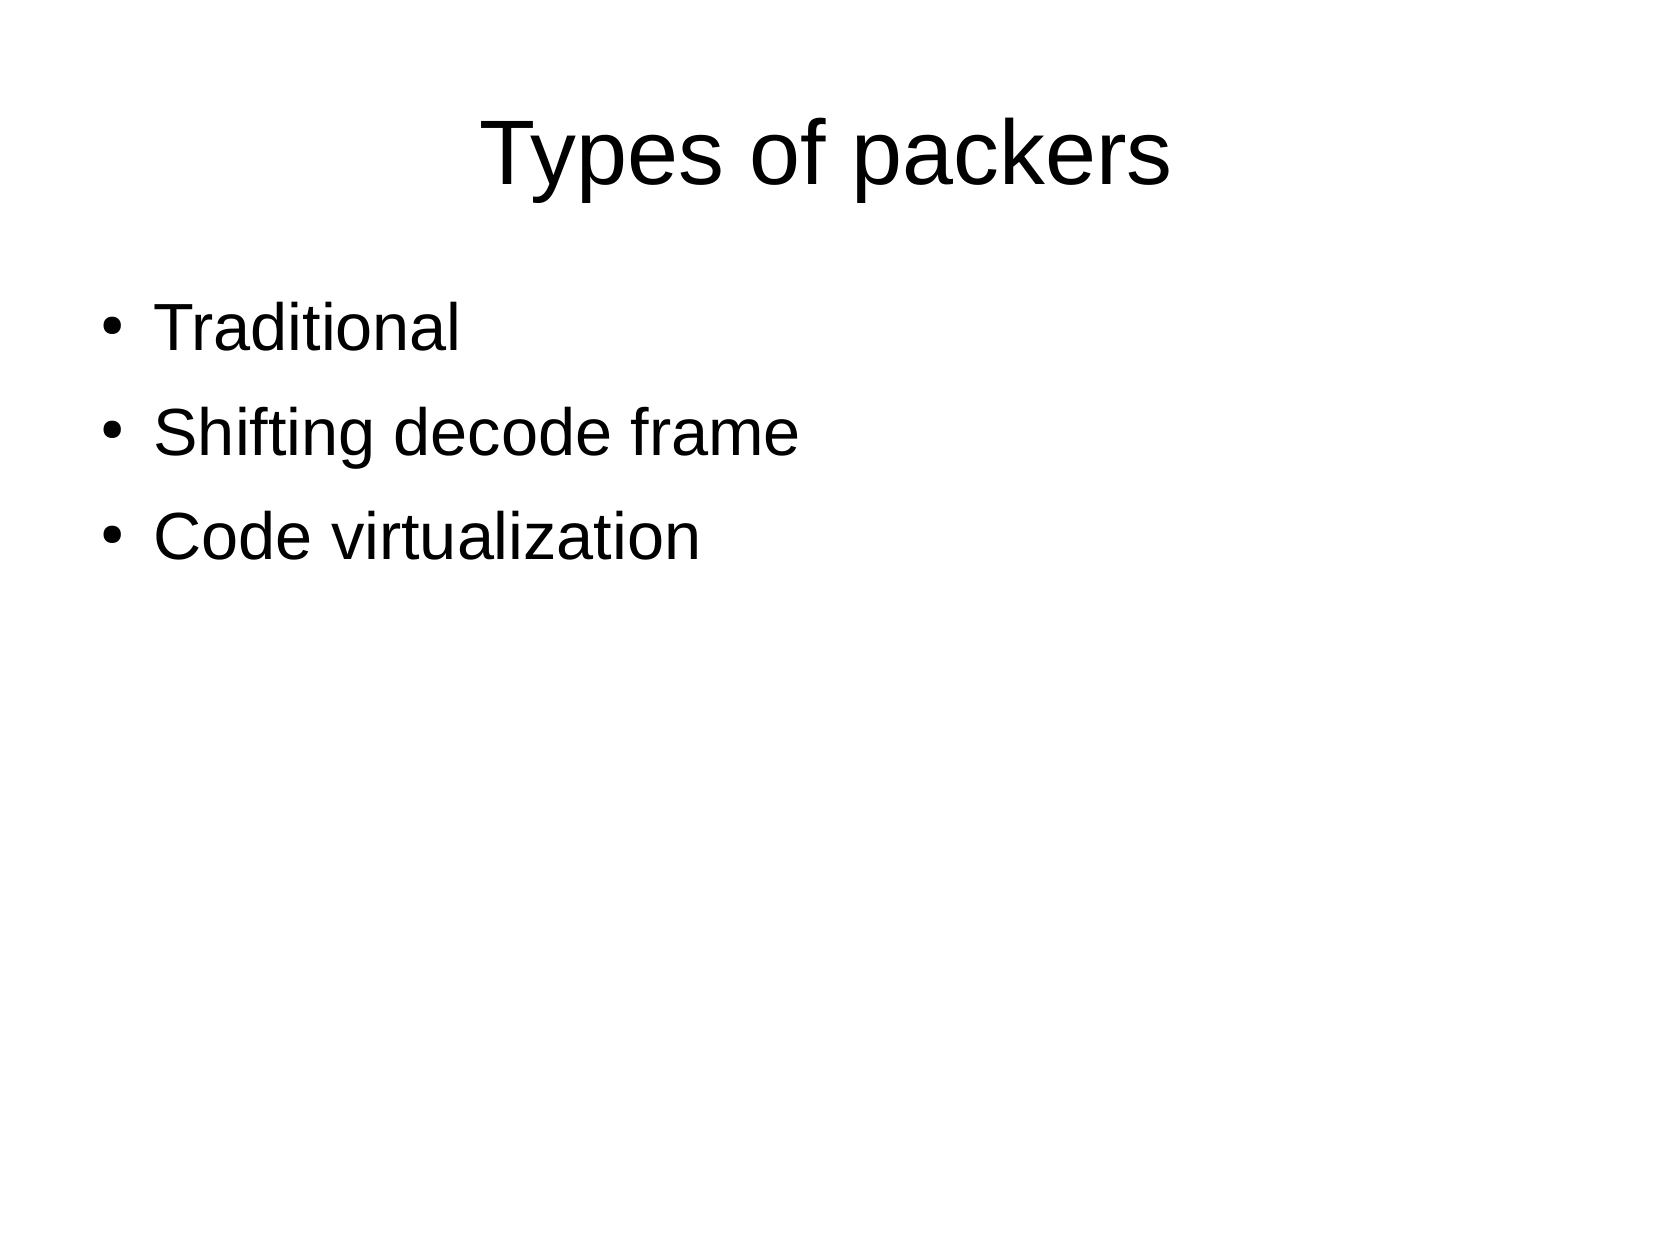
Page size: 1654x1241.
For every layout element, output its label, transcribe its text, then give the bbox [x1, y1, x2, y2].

title Types of packers [82, 49, 1571, 257]
list Traditional Shifting decode frame Code virtualization [82, 290, 1571, 1109]
